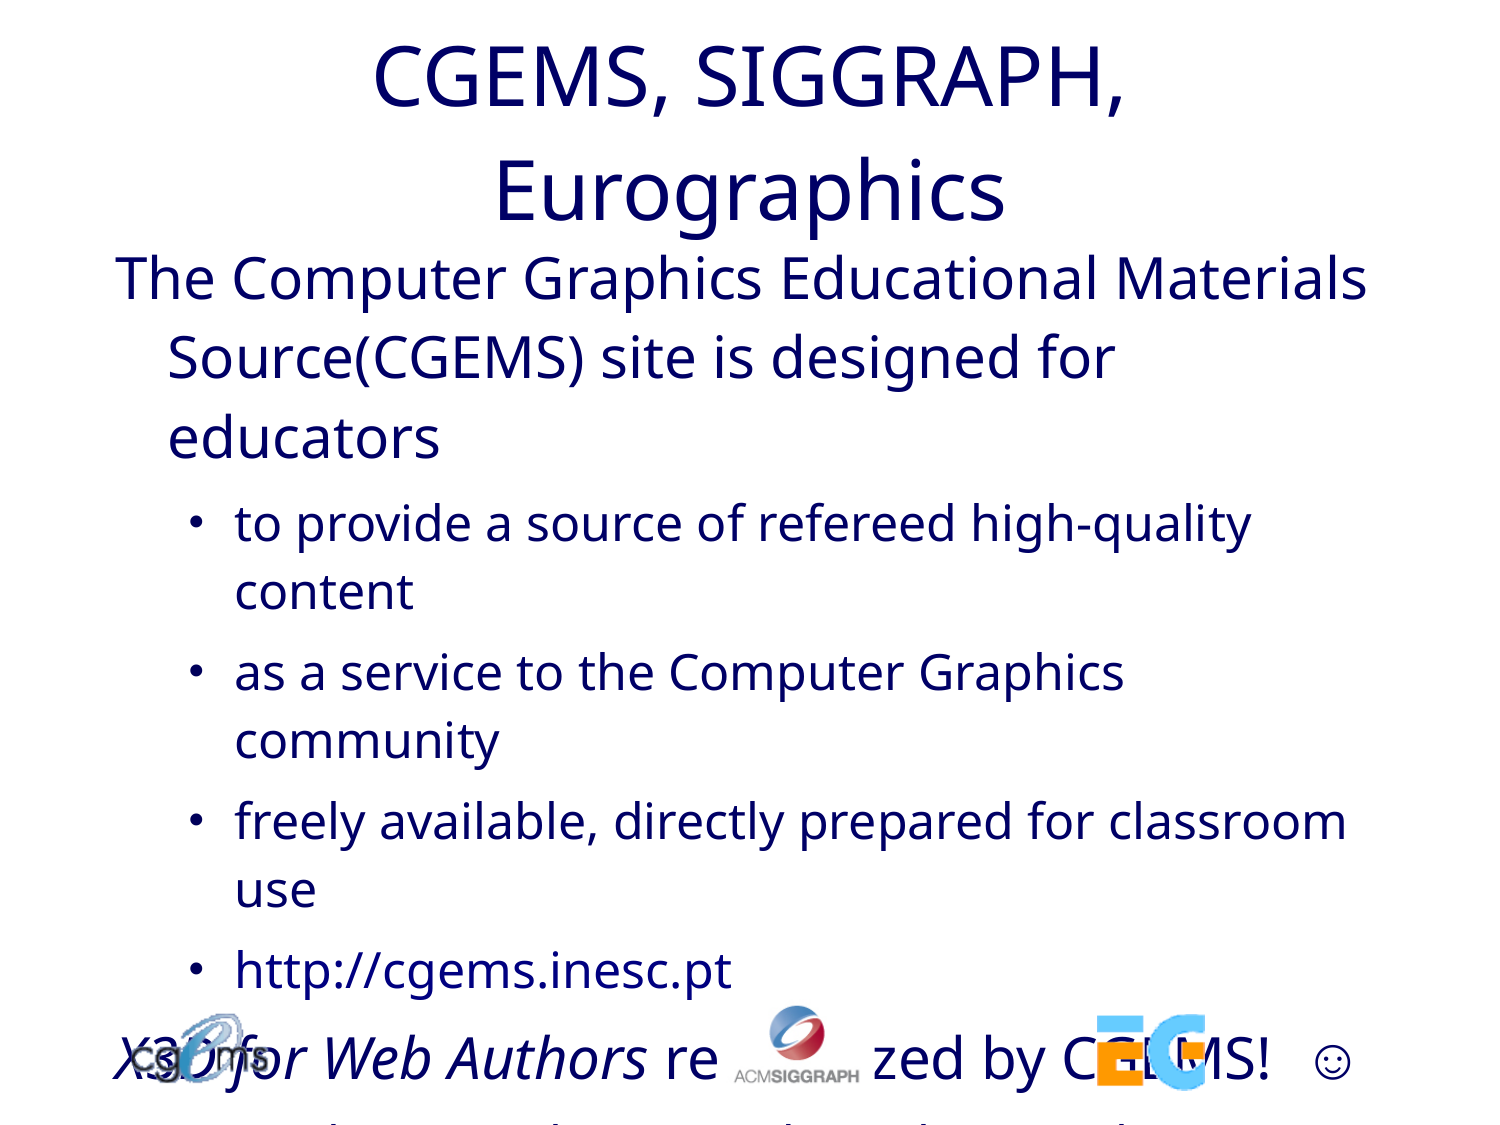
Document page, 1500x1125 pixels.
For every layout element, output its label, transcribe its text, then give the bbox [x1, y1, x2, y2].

picture [122, 1006, 283, 1088]
list The Computer Graphics Educational Materials Source(CGEMS) site is designed for educators to provide a source of refereed high-quality content as a service to the Computer Graphics community freely available, directly prepared for classroom use http://cgems.inesc.pt X3D for Web Authors recognized by CGEMS! ☺ Book materials: X3D-Edit tool, examples, slidesets Received jury award for Best Submission 2008 CGEMS supported by SIGGRAPH, Eurographics [112, 237, 1388, 1000]
picture [718, 989, 875, 1101]
picture [1097, 1014, 1205, 1092]
title CGEMS, SIGGRAPH, Eurographics [112, 37, 1388, 225]
